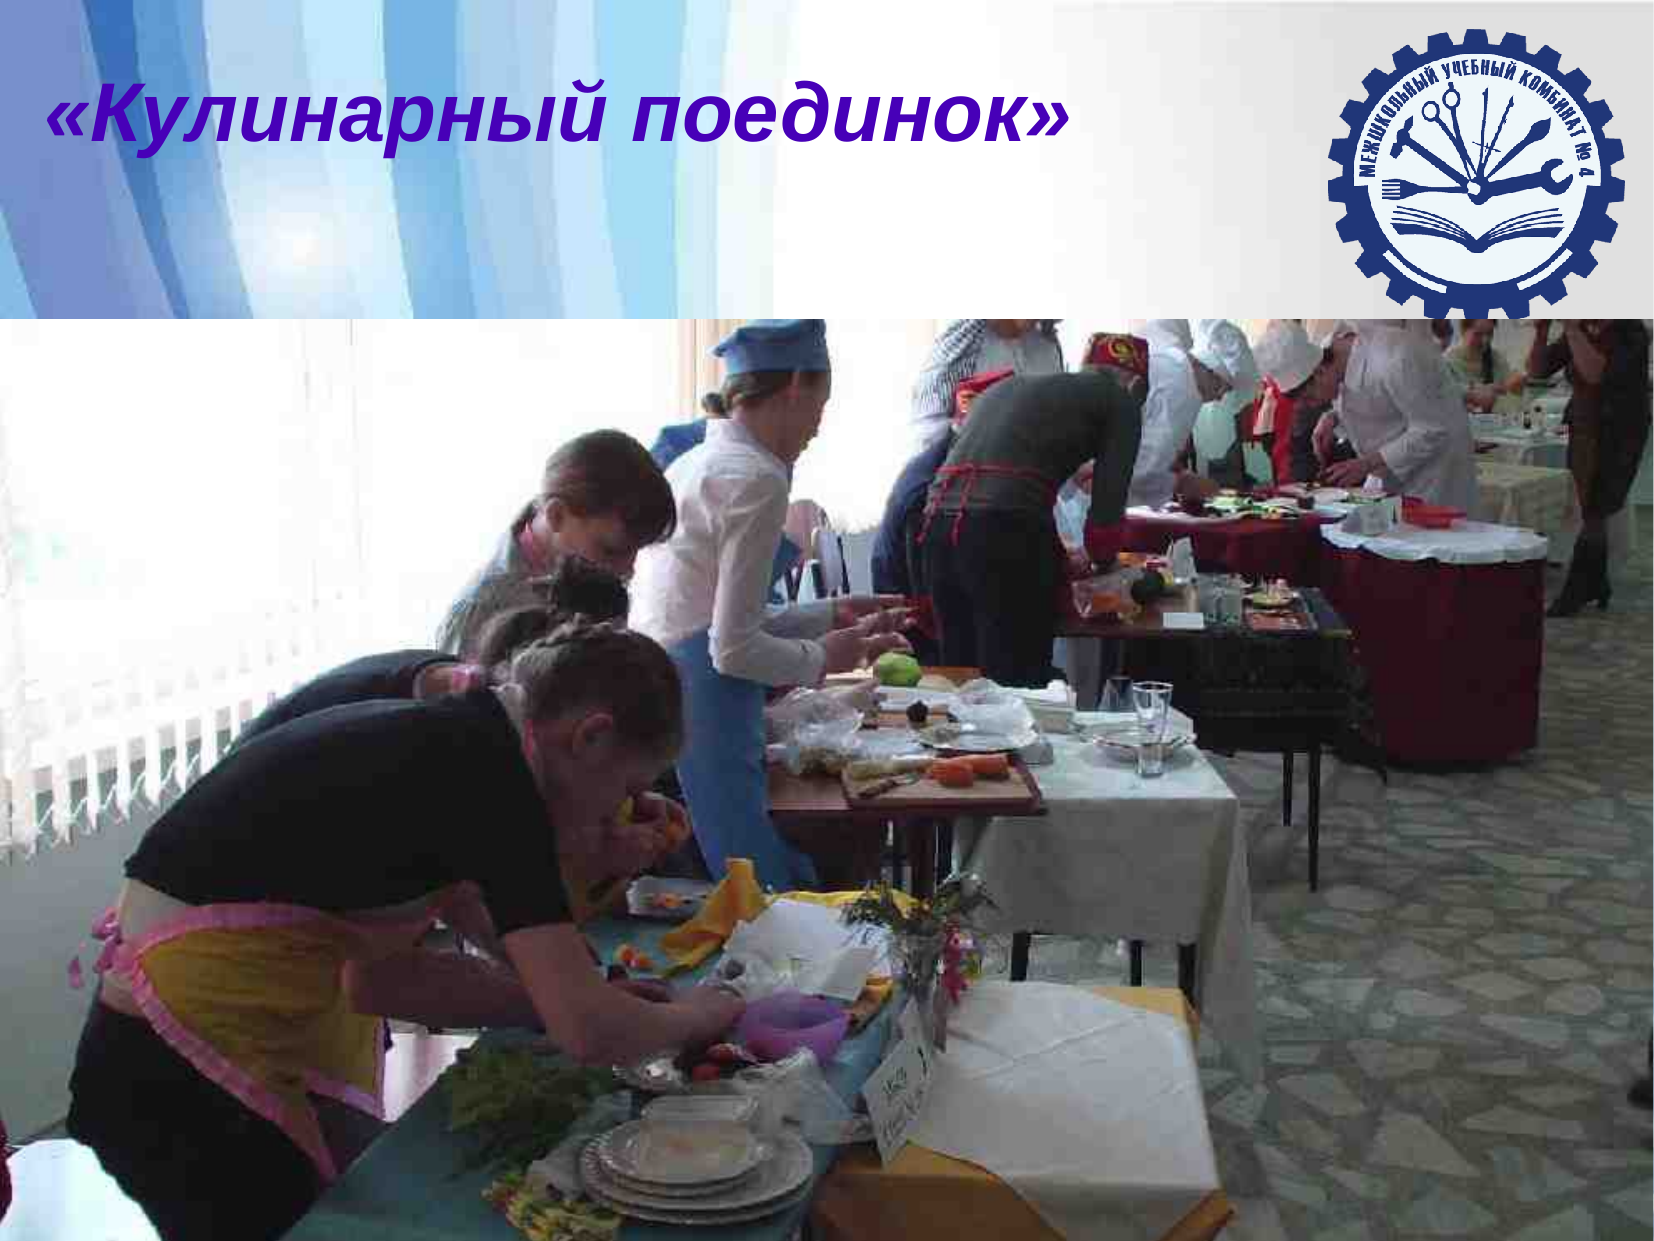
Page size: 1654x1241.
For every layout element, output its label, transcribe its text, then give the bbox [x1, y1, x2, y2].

picture [0, 0, 1654, 1241]
text_box «Кулинарный поединок» [29, 59, 1328, 167]
